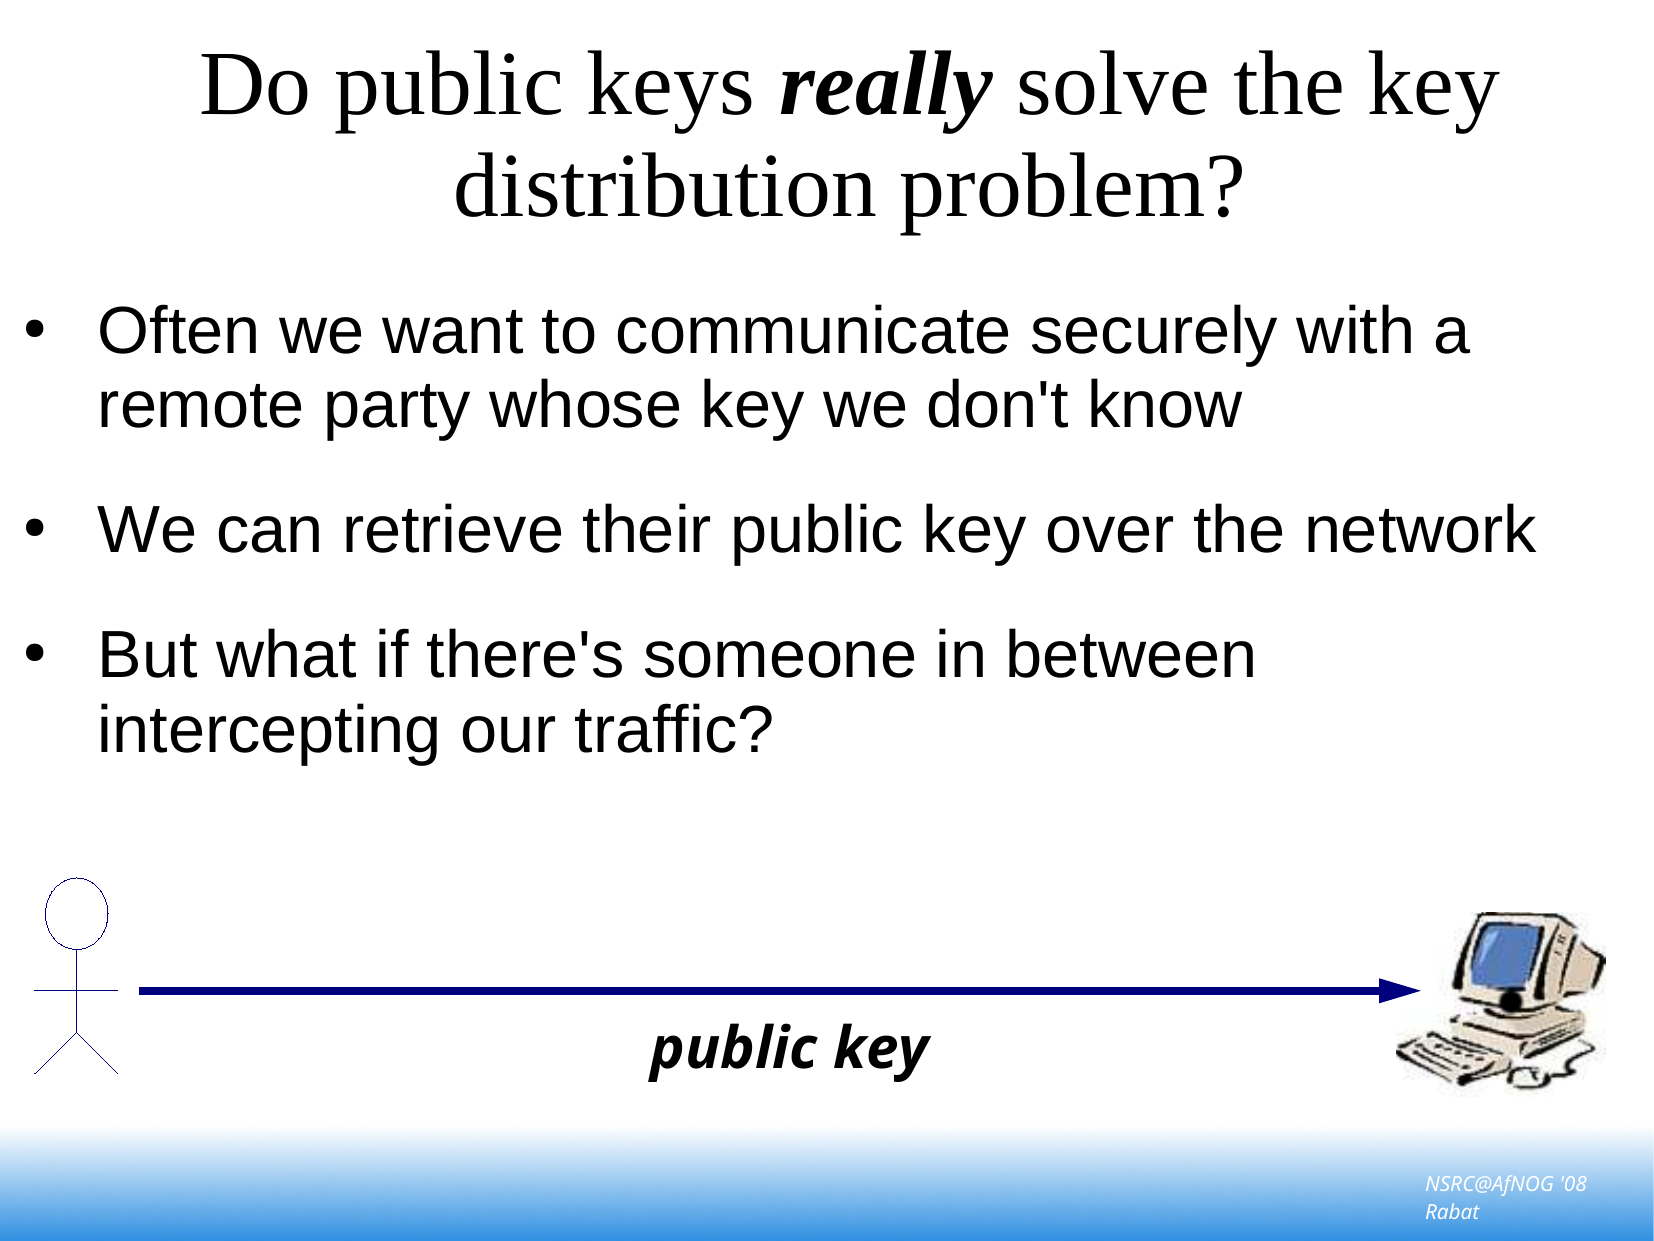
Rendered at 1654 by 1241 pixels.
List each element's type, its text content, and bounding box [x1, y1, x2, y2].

picture [0, 1124, 1654, 1241]
title Do public keys really solve the key distribution problem? [52, 32, 1649, 267]
text_box public key [662, 1043, 673, 1062]
list Often we want to communicate securely with a remote party whose key we don't know We can retrieve their public key over the network But what if there's someone in between intercepting our traffic? [22, 292, 1613, 826]
text_box public key [650, 1006, 930, 1086]
picture [1396, 912, 1606, 1097]
